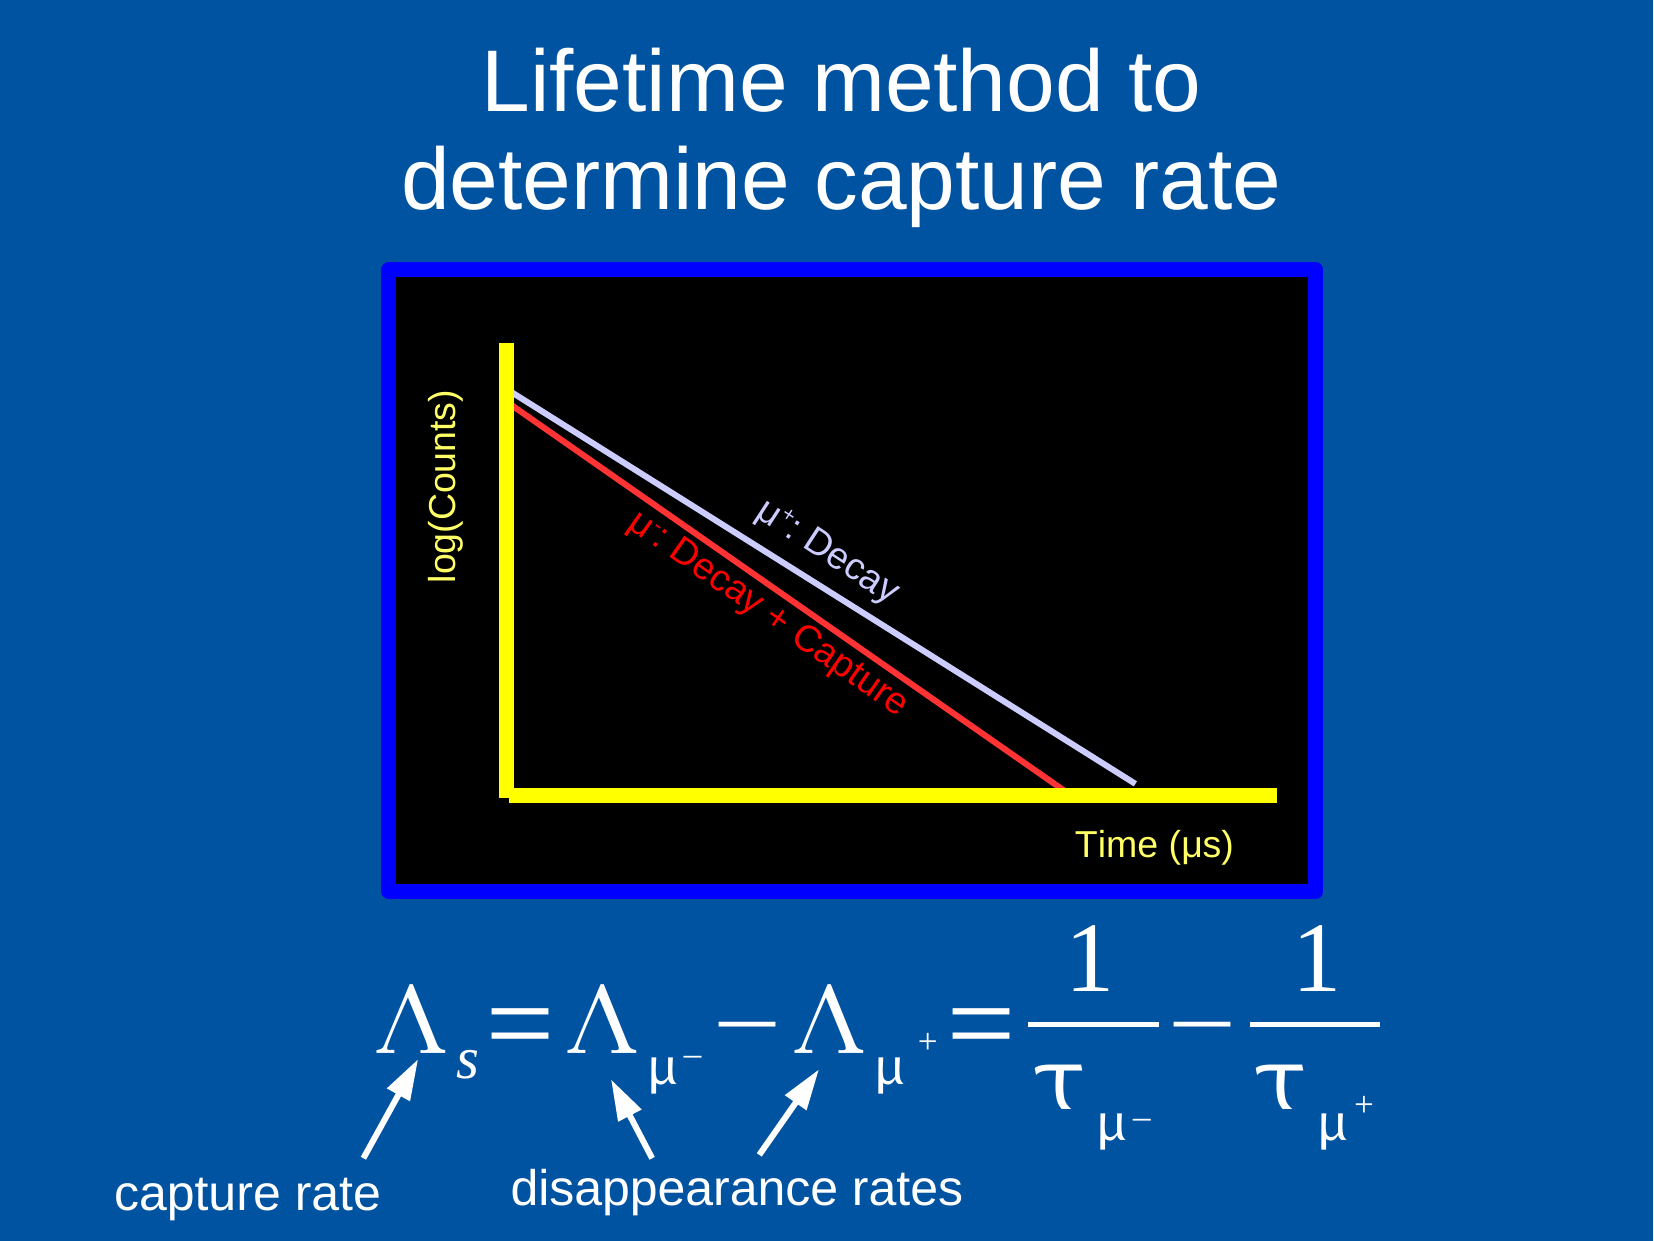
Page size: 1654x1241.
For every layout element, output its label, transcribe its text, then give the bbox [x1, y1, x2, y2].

chart [345, 903, 1411, 1156]
text_box μ-: Decay + Capture [594, 474, 1012, 798]
text_box capture rate [77, 1158, 432, 1241]
text_box disappearance rates [455, 1152, 1019, 1224]
text_box log(Counts) [406, 237, 479, 606]
text_box Time (μs) [1052, 808, 1302, 881]
text_box Lifetime method to determine capture rate [269, 25, 1415, 237]
text_box [388, 269, 1316, 892]
text_box μ+: Decay [722, 463, 978, 665]
